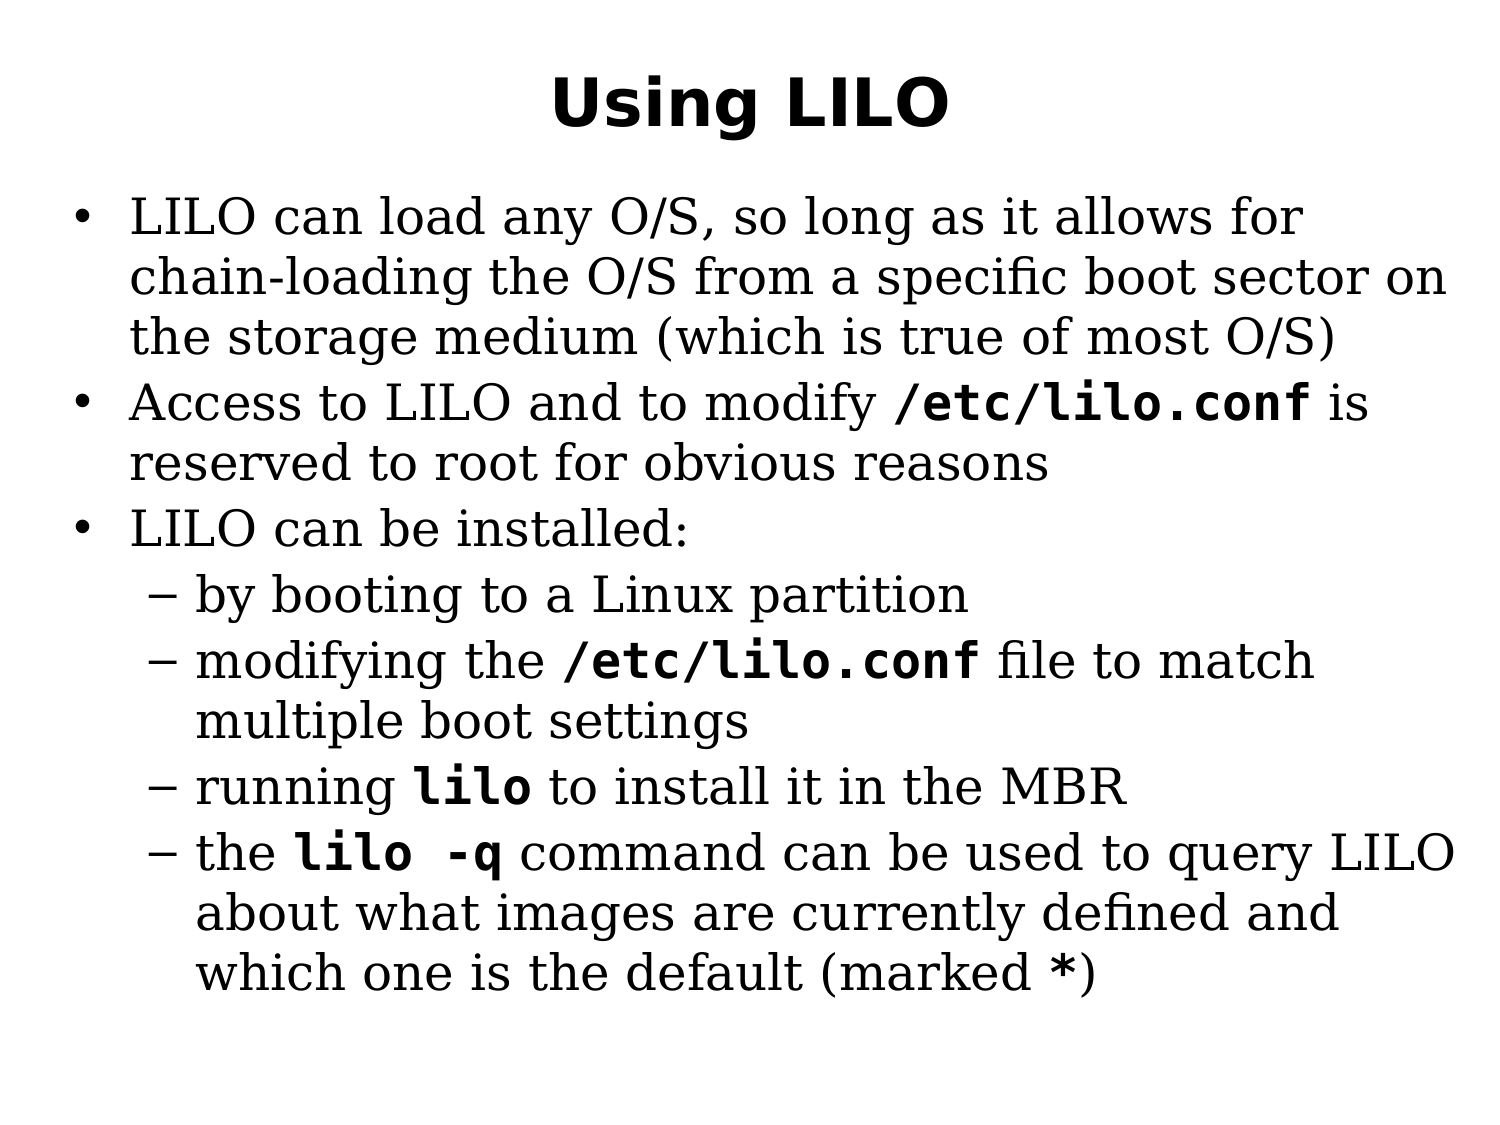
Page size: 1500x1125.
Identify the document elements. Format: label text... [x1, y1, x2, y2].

title Using LILO [112, 52, 1388, 148]
list LILO can load any O/S, so long as it allows for chain-loading the O/S from a specific boot sector on the storage medium (which is true of most O/S) Access to LILO and to modify /etc/lilo.conf is reserved to root for obvious reasons LILO can be installed: by booting to a Linux partition modifying the /etc/lilo.conf file to match multiple boot settings running lilo to install it in the MBR the lilo -q command can be used to query LILO about what images are currently defined and which one is the default (marked *) [59, 177, 1477, 1031]
